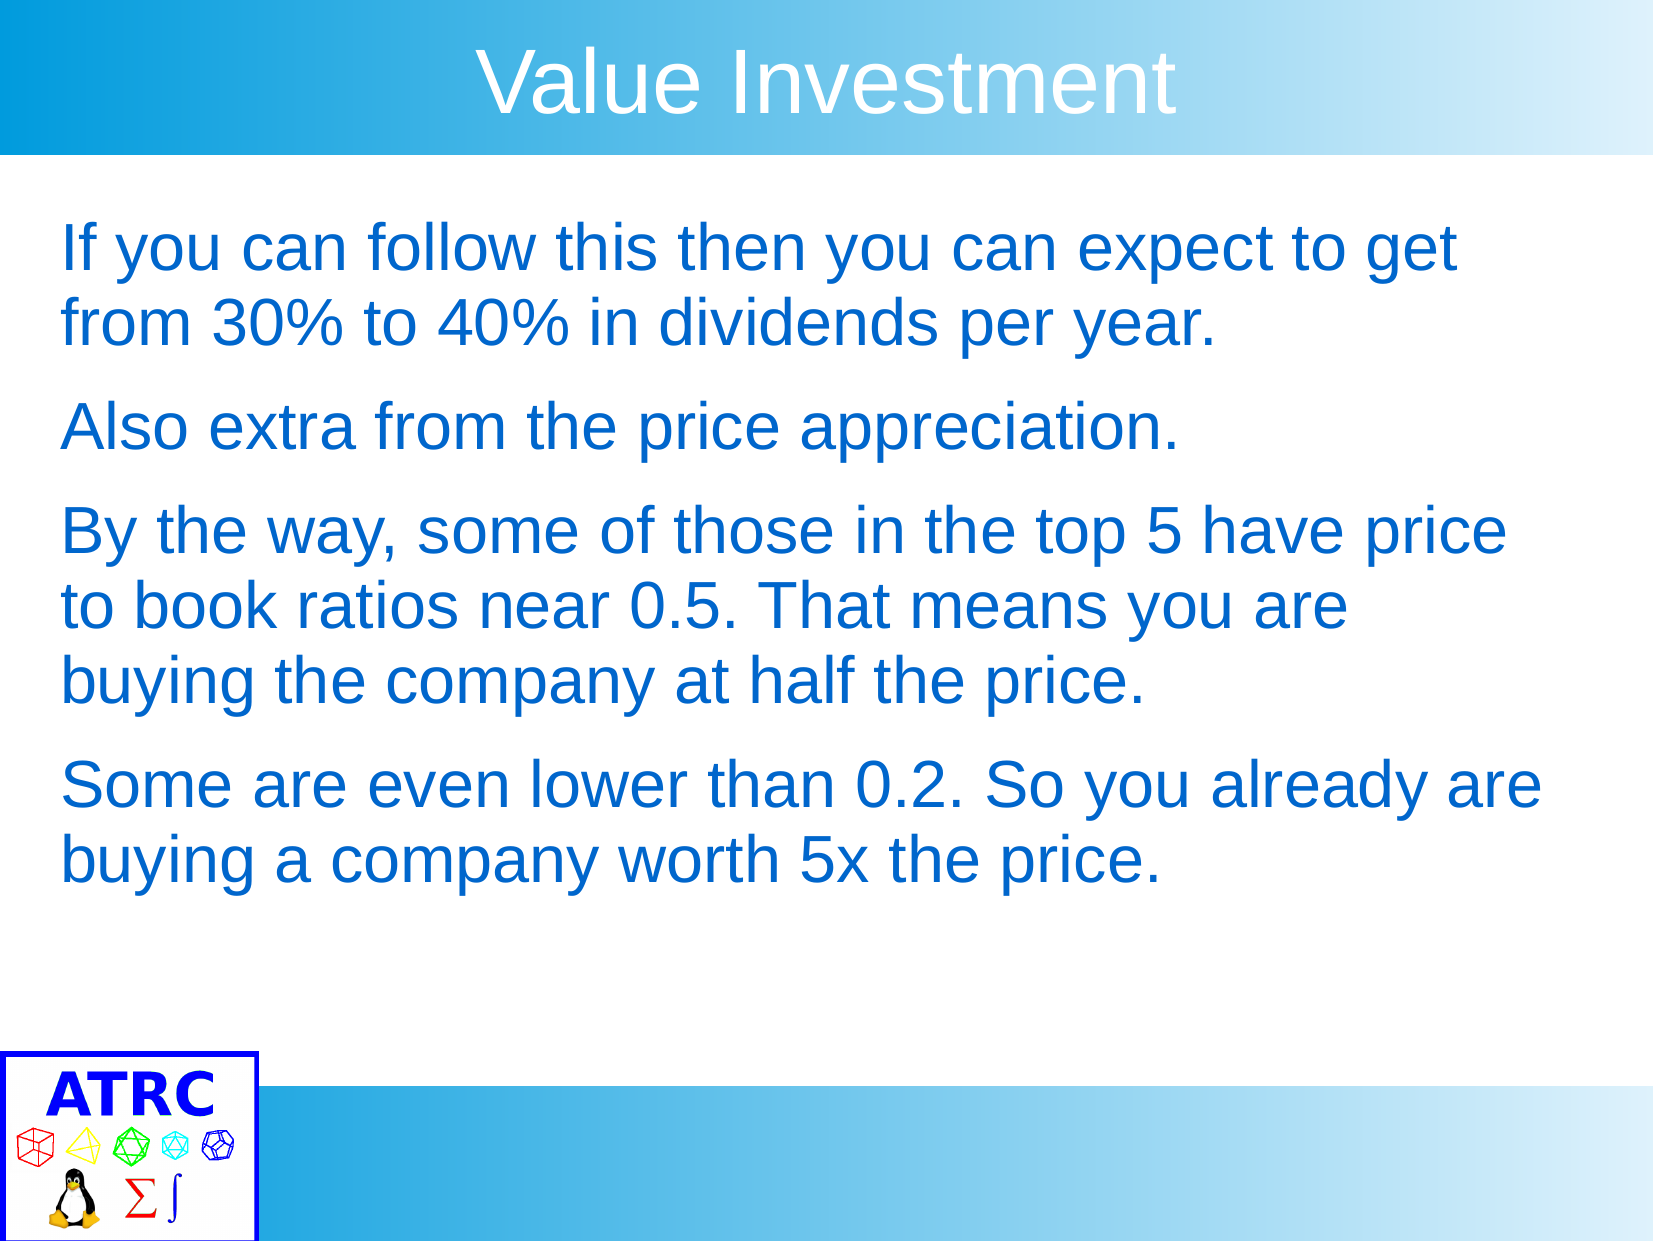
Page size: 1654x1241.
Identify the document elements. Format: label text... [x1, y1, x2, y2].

title Value Investment [82, 30, 1571, 135]
picture [0, 1051, 259, 1241]
list If you can follow this then you can expect to get from 30% to 40% in dividends per year. Also extra from the price appreciation. By the way, some of those in the top 5 have price to book ratios near 0.5. That means you are buying the company at half the price. Some are even lower than 0.2. So you already are buying a company worth 5x the price. [60, 210, 1549, 930]
